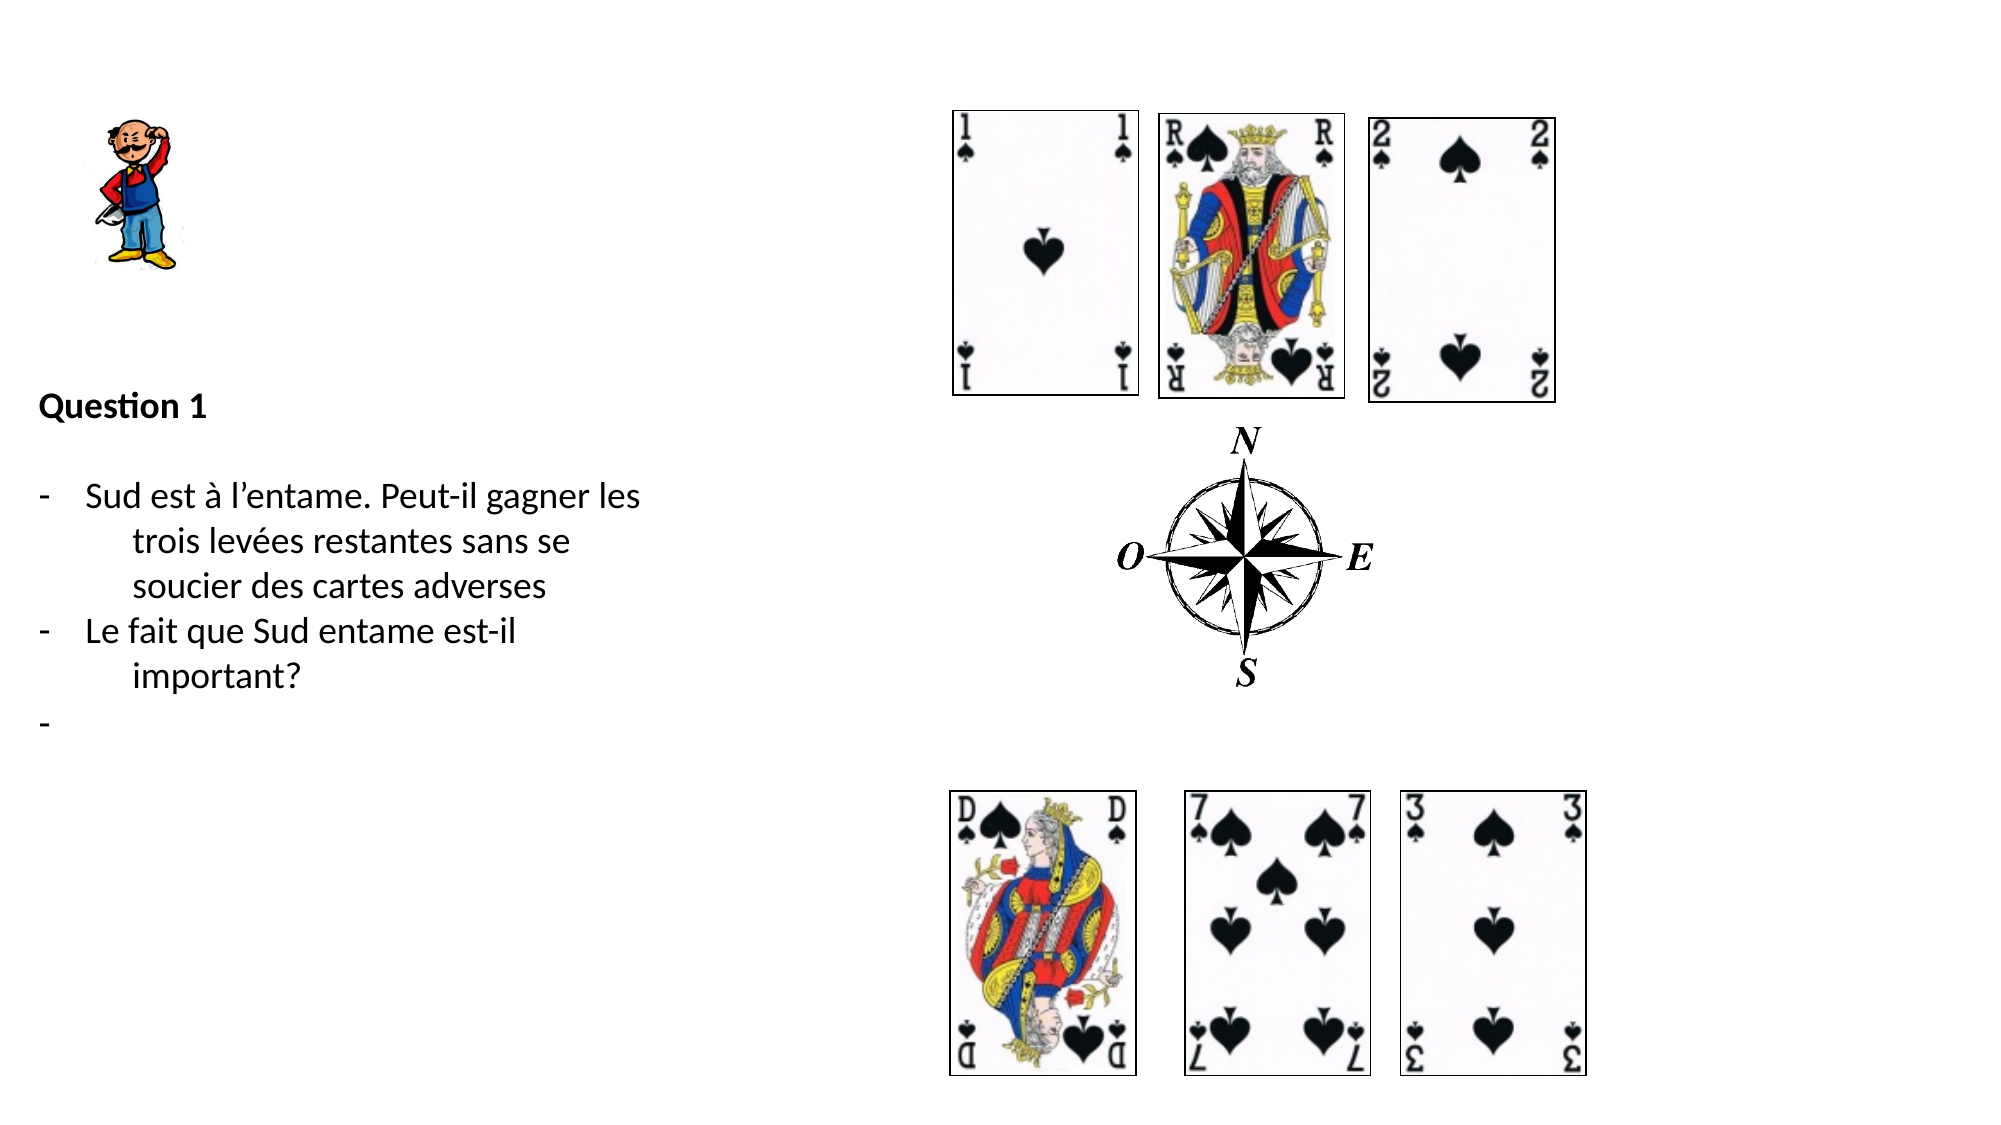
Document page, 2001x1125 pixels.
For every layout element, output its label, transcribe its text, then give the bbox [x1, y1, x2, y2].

text_box Question 1 Sud est à l’entame. Peut-il gagner les trois levées restantes sans se soucier des cartes adverses Le fait que Sud entame est-il important? [23, 373, 679, 752]
picture [82, 118, 189, 270]
picture [1185, 791, 1370, 1075]
picture [1401, 791, 1586, 1075]
picture [953, 111, 1138, 395]
picture [1159, 114, 1344, 398]
picture [1116, 416, 1374, 695]
picture [950, 791, 1135, 1075]
picture [1369, 118, 1555, 402]
